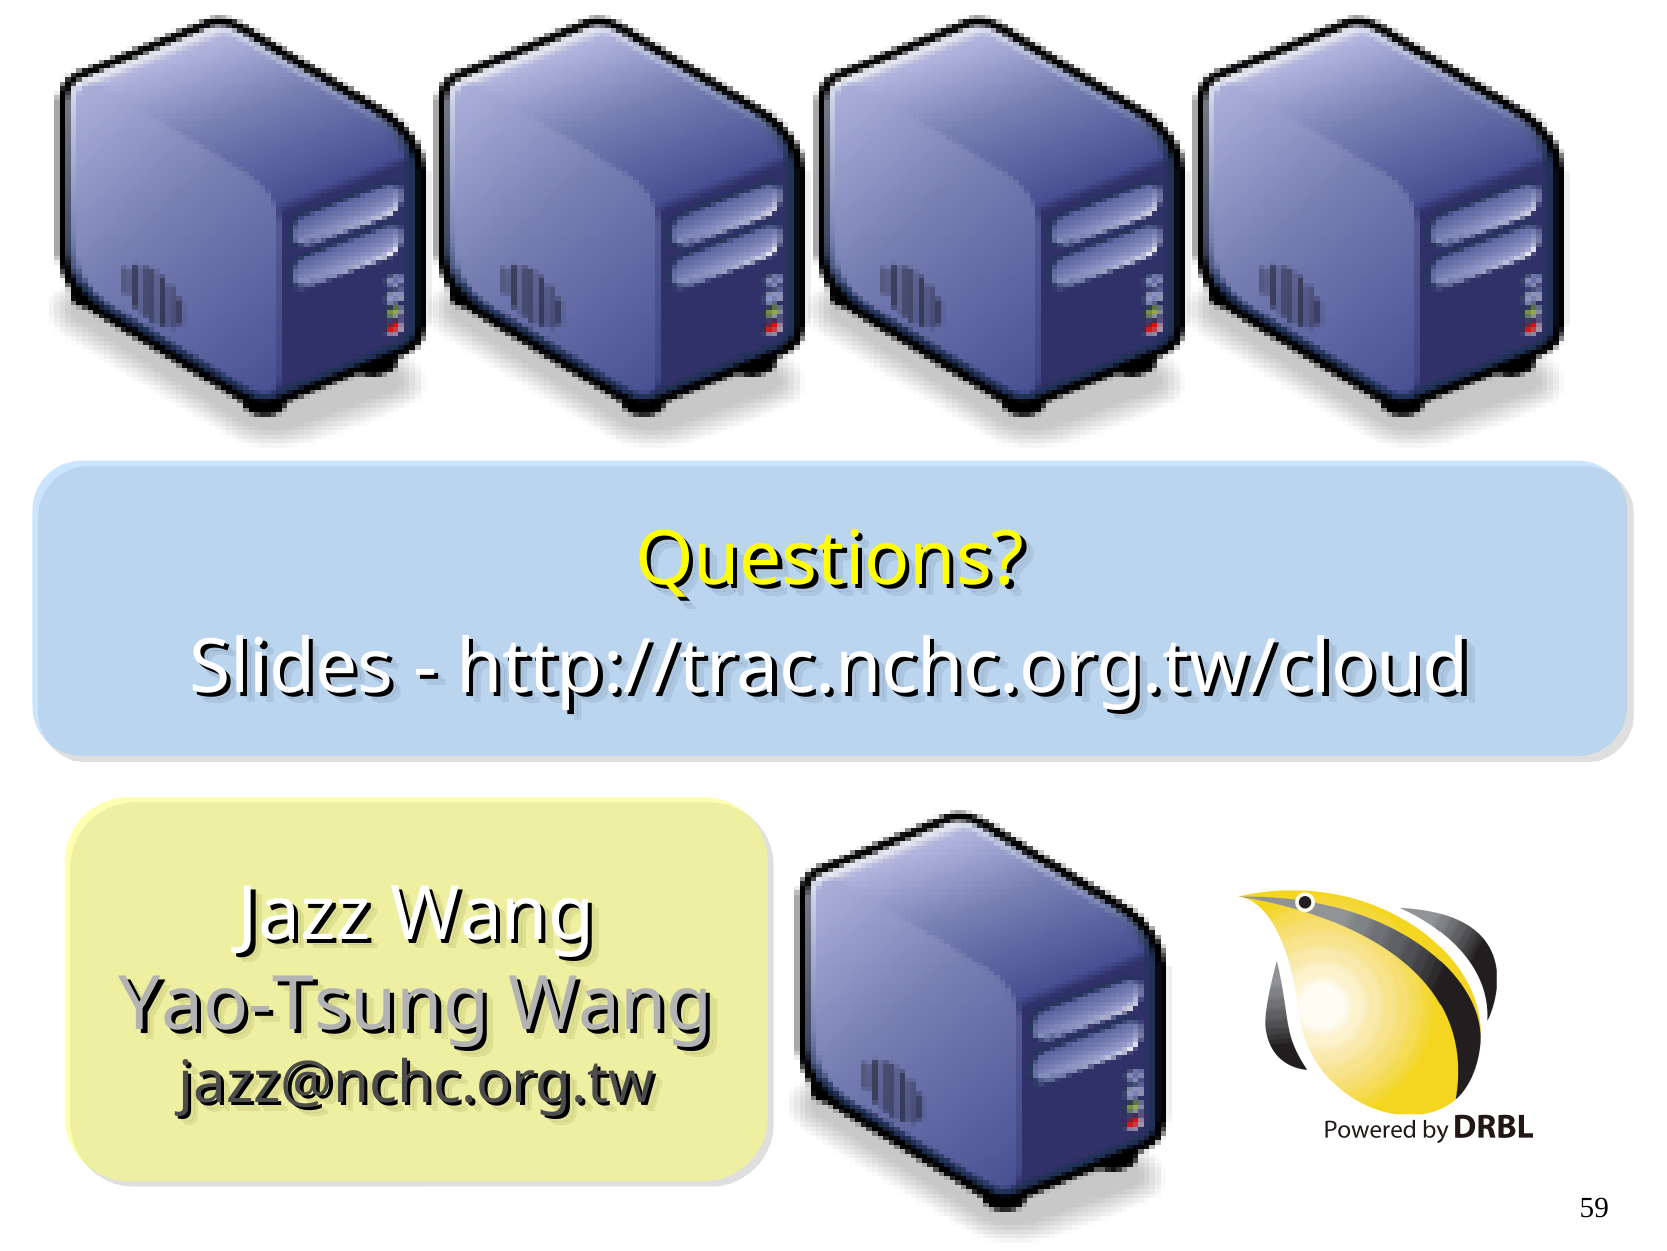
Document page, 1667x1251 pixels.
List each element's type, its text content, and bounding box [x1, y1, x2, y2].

text_box Jazz Wang Yao-Tsung Wang jazz@nchc.org.tw [64, 797, 767, 1182]
picture [767, 797, 1211, 1251]
picture [1224, 874, 1548, 1152]
text_box Questions? Slides - http://trac.nchc.org.tw/cloud [32, 460, 1628, 757]
picture [27, 2, 1609, 502]
